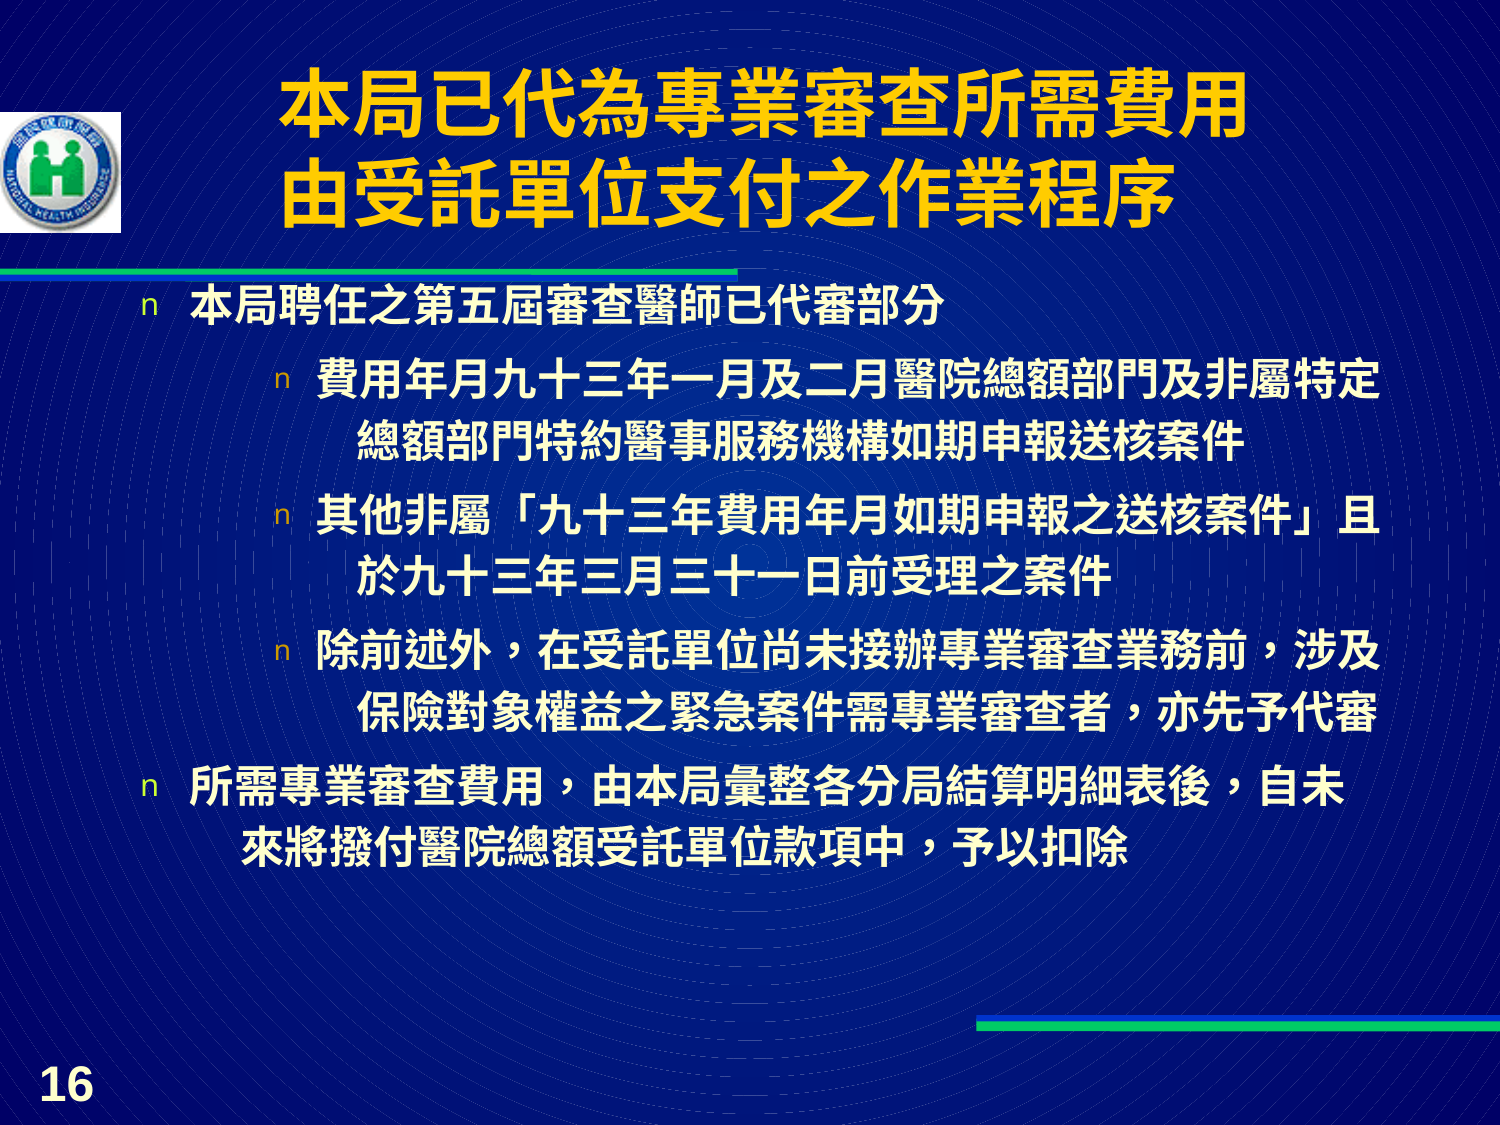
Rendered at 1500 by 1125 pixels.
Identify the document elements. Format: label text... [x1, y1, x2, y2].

list 本局聘任之第五屆審查醫師已代審部分 費用年月九十三年一月及二月醫院總額部門及非屬特定總額部門特約醫事服務機構如期申報送核案件 其他非屬「九十三年費用年月如期申報之送核案件」且於九十三年三月三十一日前受理之案件 除前述外，在受託單位尚未接辦專業審查業務前，涉及保險對象權益之緊急案件需專業審查者，亦先予代審 所需專業審查費用，由本局彙整各分局結算明細表後，自未來將撥付醫院總額受託單位款項中，予以扣除 [125, 261, 1401, 937]
title 本局已代為專業審查所需費用 由受託單位支付之作業程序 [262, 62, 1500, 248]
text_box [23, 1043, 337, 1119]
